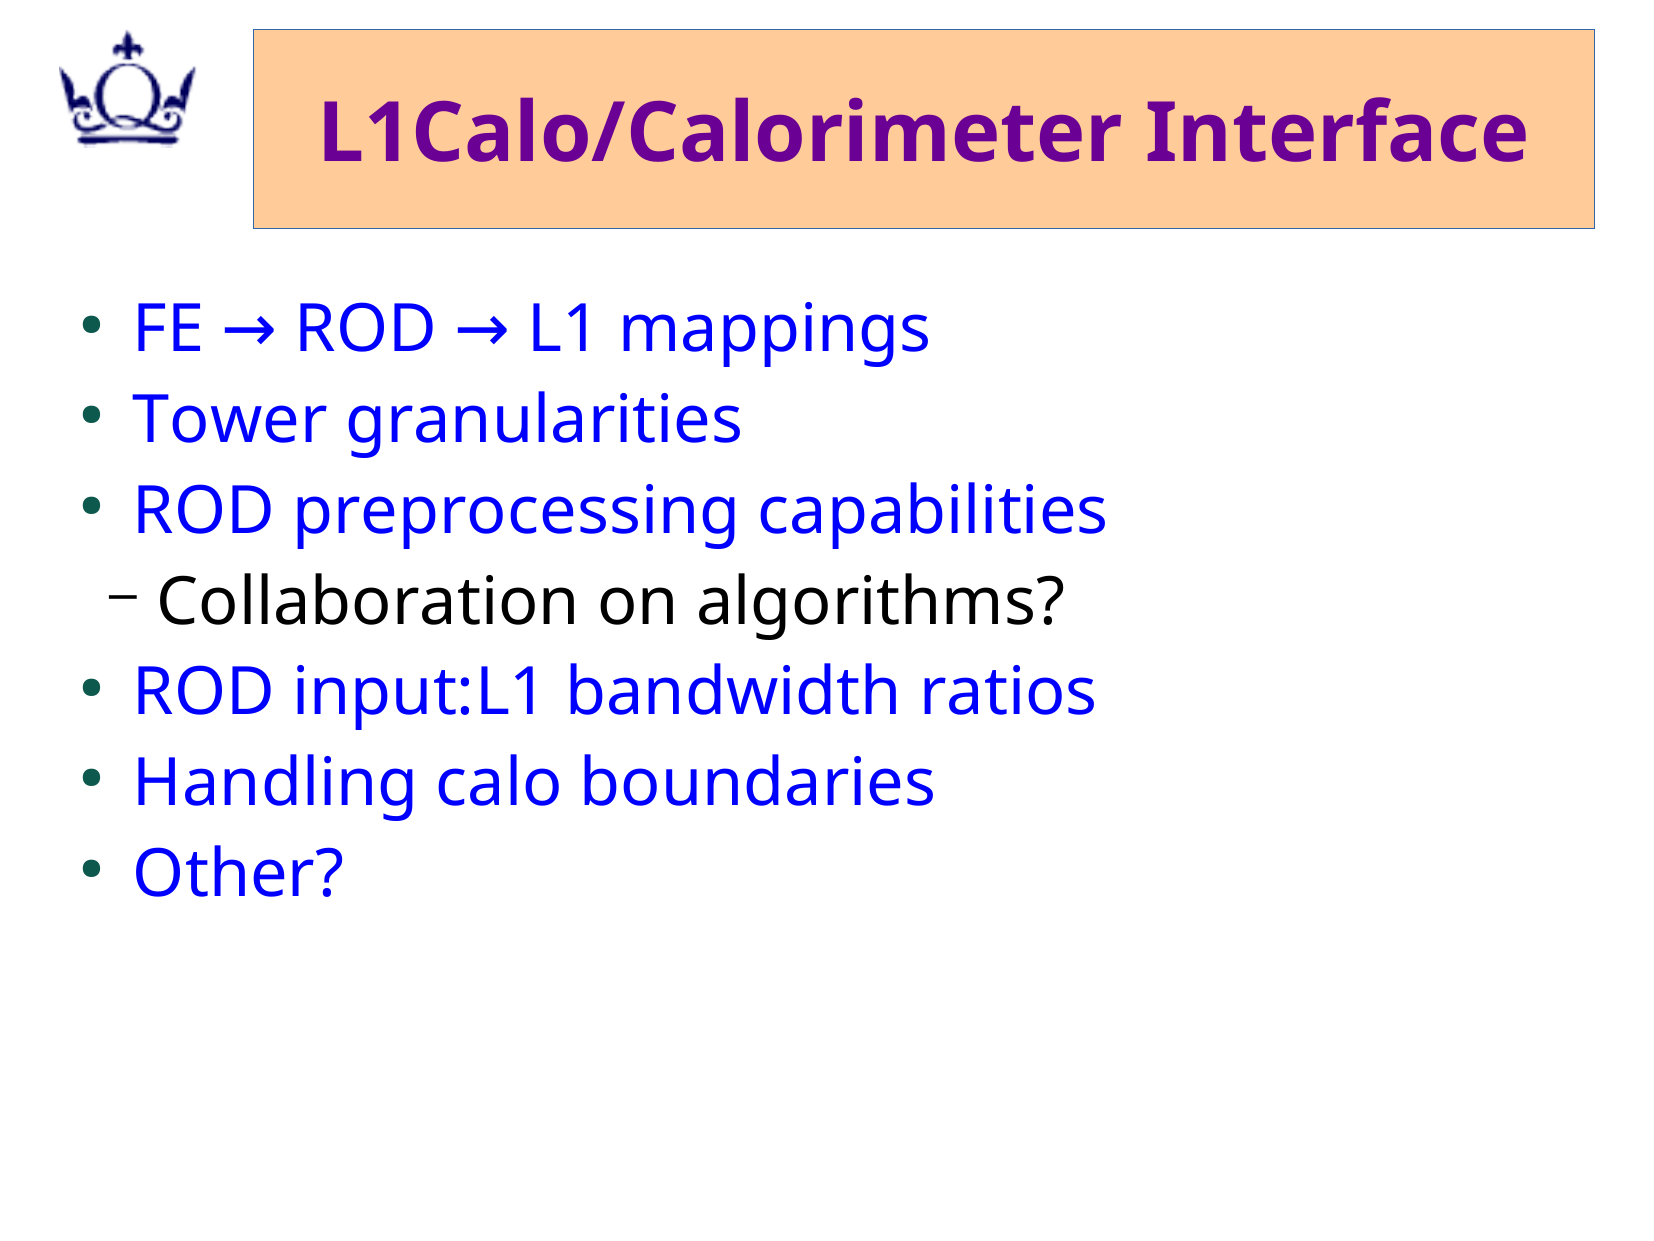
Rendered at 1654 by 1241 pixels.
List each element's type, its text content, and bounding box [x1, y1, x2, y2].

list FE → ROD → L1 mappings Tower granularities ROD preprocessing capabilities Collaboration on algorithms? ROD input:L1 bandwidth ratios Handling calo boundaries Other? [61, 280, 1598, 1141]
picture [59, 29, 200, 148]
title L1Calo/Calorimeter Interface [253, 29, 1595, 229]
